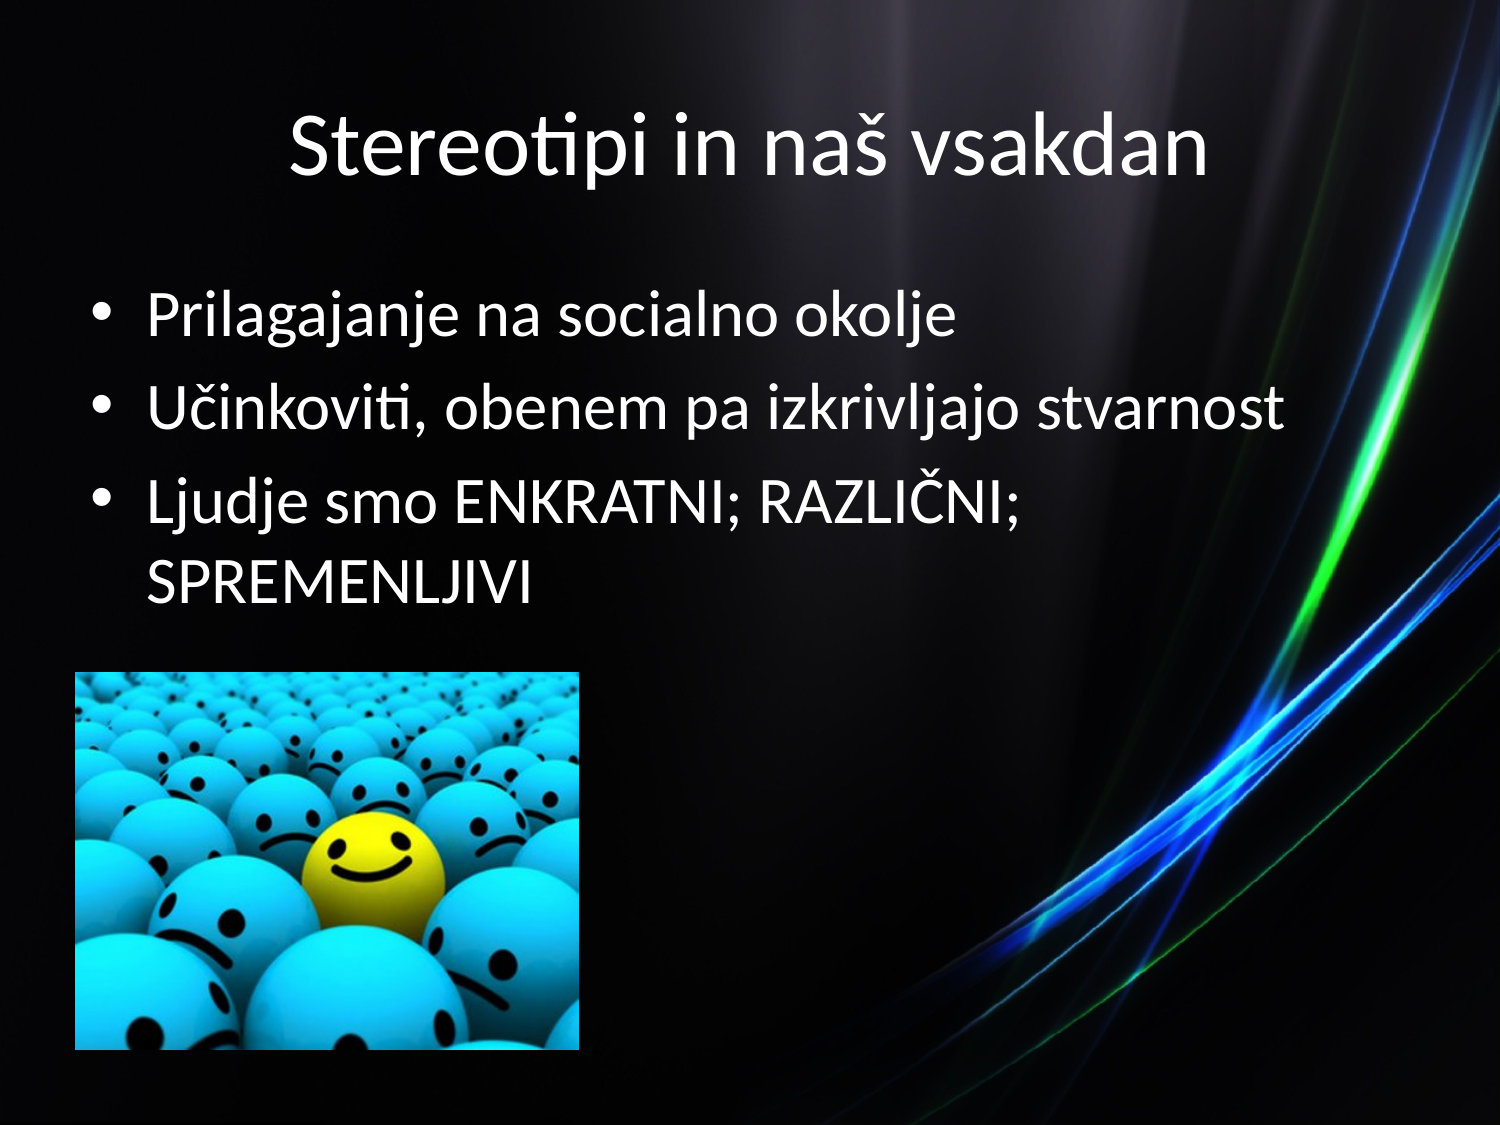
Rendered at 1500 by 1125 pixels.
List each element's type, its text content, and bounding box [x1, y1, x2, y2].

picture [0, 0, 1500, 1125]
title Stereotipi in naš vsakdan [75, 45, 1425, 233]
list Prilagajanje na socialno okolje Učinkoviti, obenem pa izkrivljajo stvarnost Ljudje smo ENKRATNI; RAZLIČNI; SPREMENLJIVI [75, 262, 1425, 1005]
